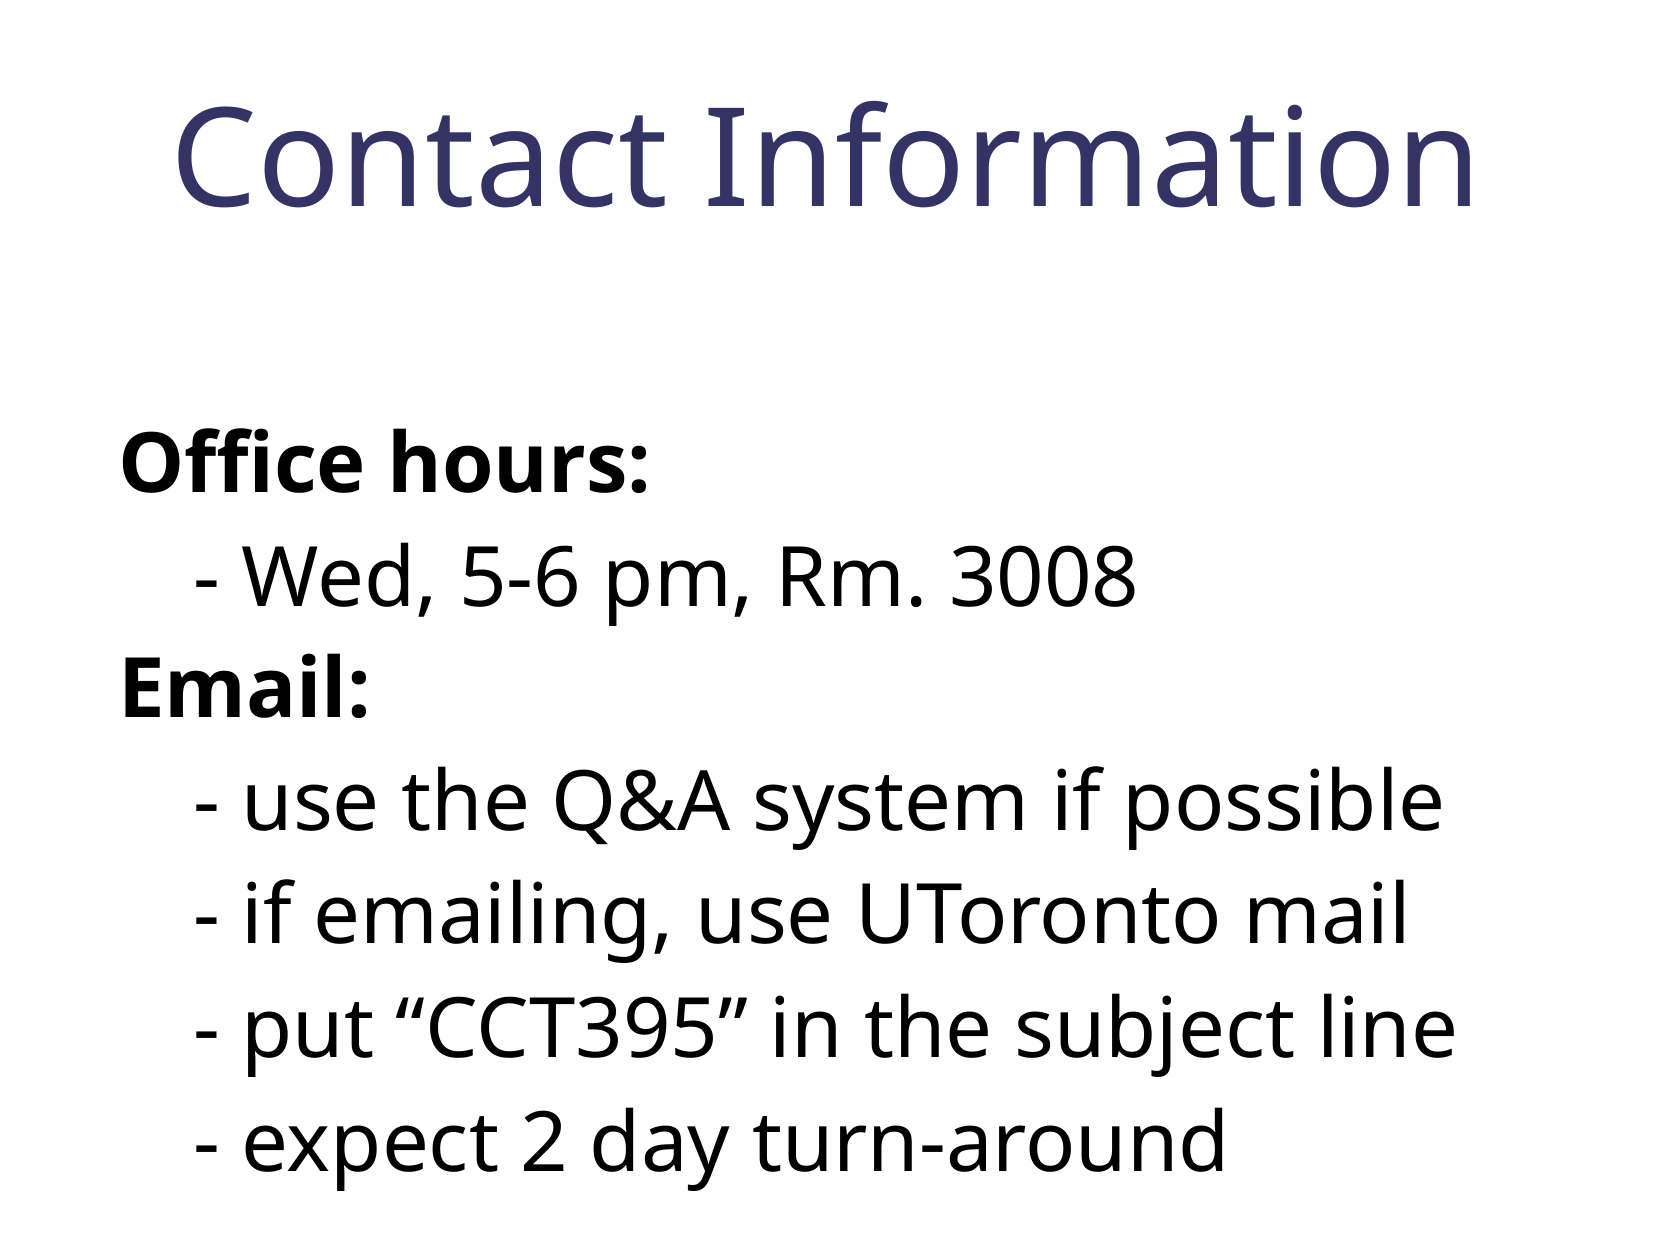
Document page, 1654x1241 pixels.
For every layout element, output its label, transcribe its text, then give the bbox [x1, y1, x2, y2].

text_box Email: - use the Q&A system if possible - if emailing, use UToronto mail - put “CCT395” in the subject line - expect 2 day turn-around [118, 642, 1654, 1182]
subtitle Office hours: - Wed, 5-6 pm, Rm. 3008 [118, 384, 1654, 642]
title Contact Information [82, 49, 1571, 257]
